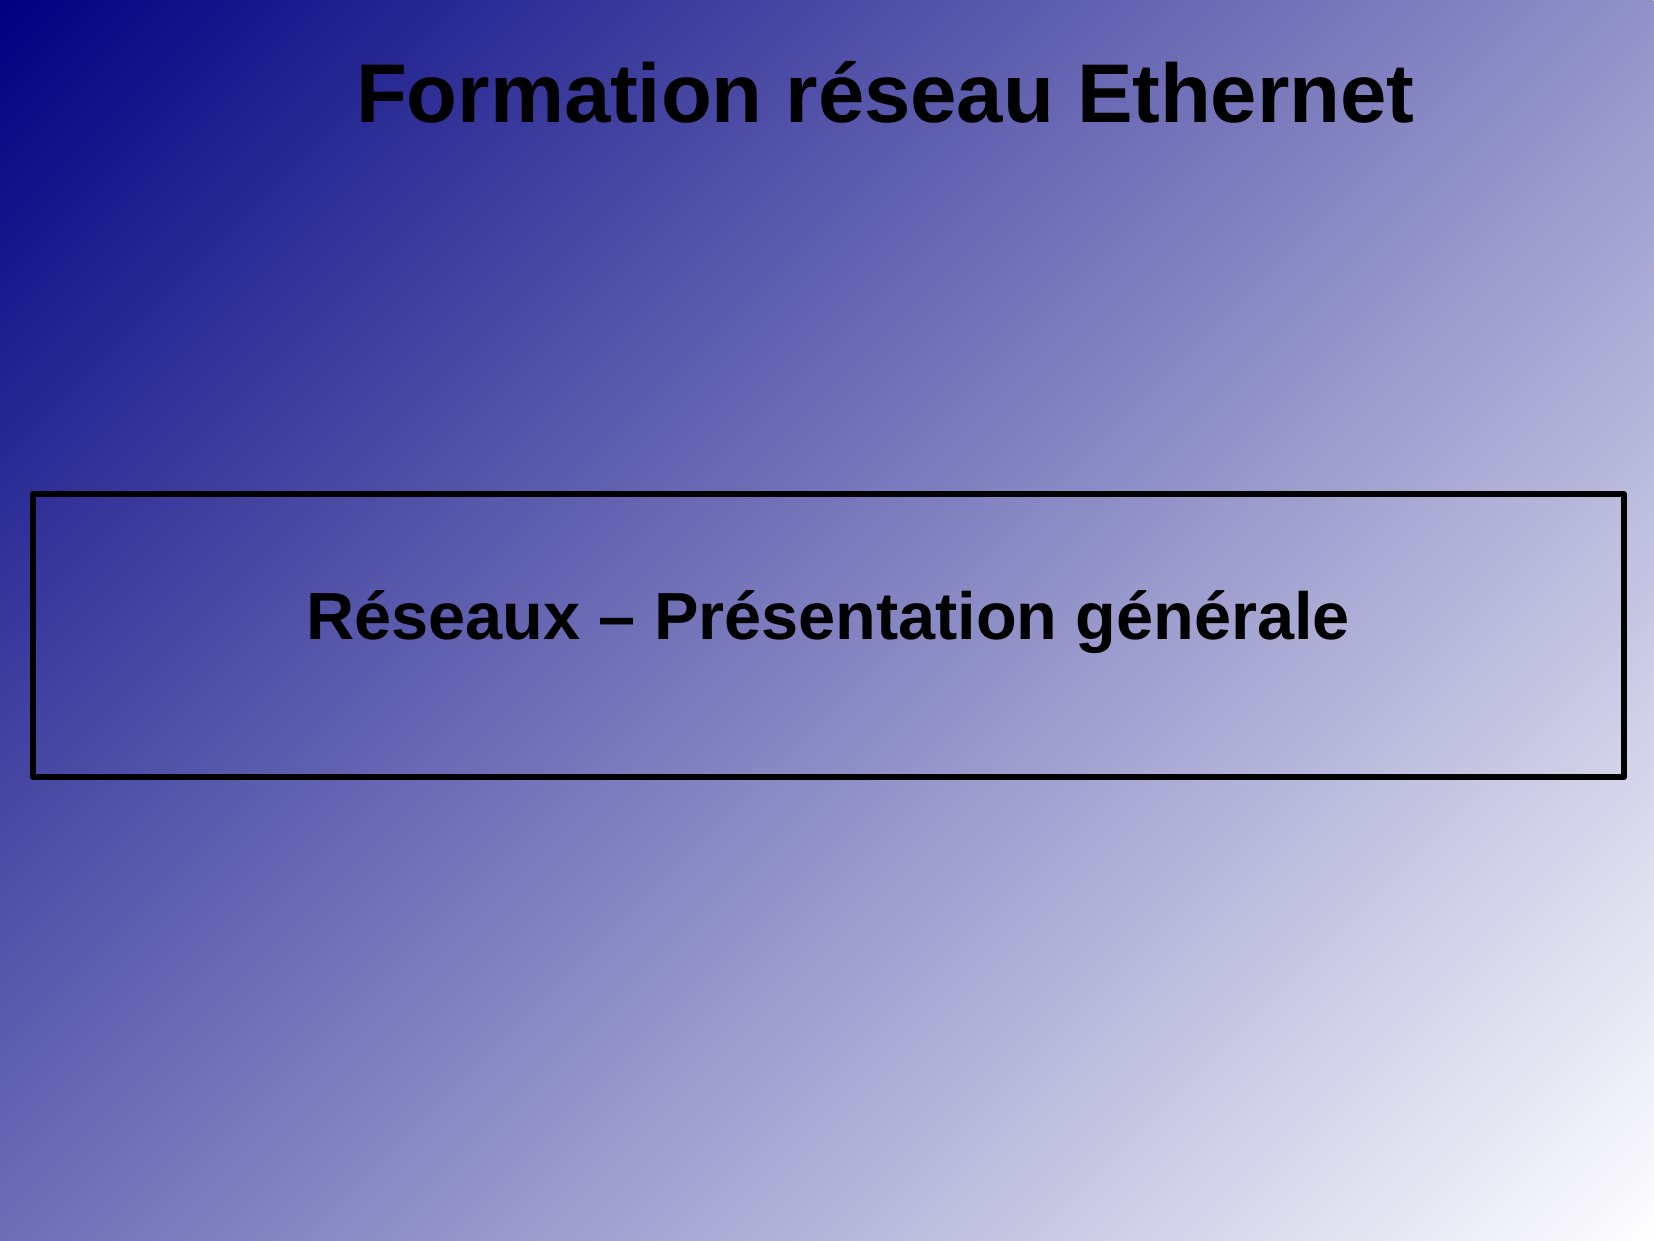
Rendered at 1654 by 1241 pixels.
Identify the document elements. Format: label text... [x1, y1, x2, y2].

text_box Réseaux – Présentation générale [33, 494, 1625, 778]
text_box Formation réseau Ethernet [324, 39, 1447, 148]
